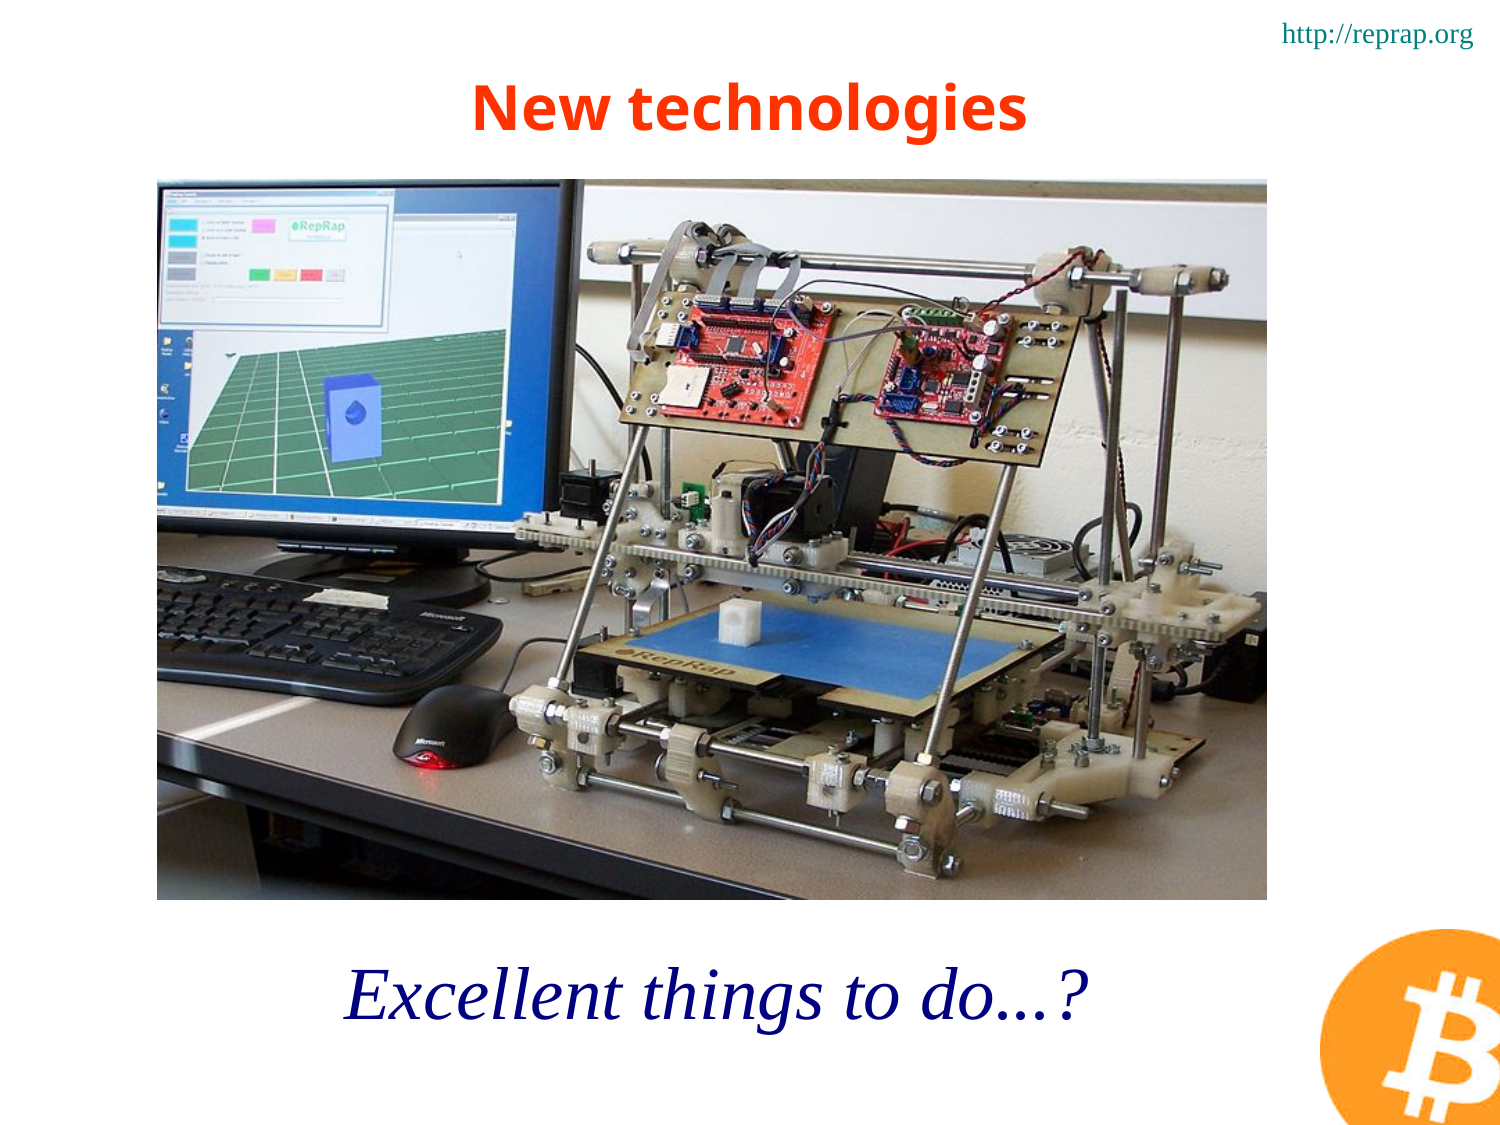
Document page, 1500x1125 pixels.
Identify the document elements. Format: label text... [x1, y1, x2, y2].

text_box [1320, 929, 1500, 1125]
text_box New technologies [0, 11, 1500, 199]
text_box Excellent things to do...? [308, 945, 1126, 1044]
text_box http://reprap.org [1169, 6, 1489, 58]
picture [157, 179, 1267, 901]
